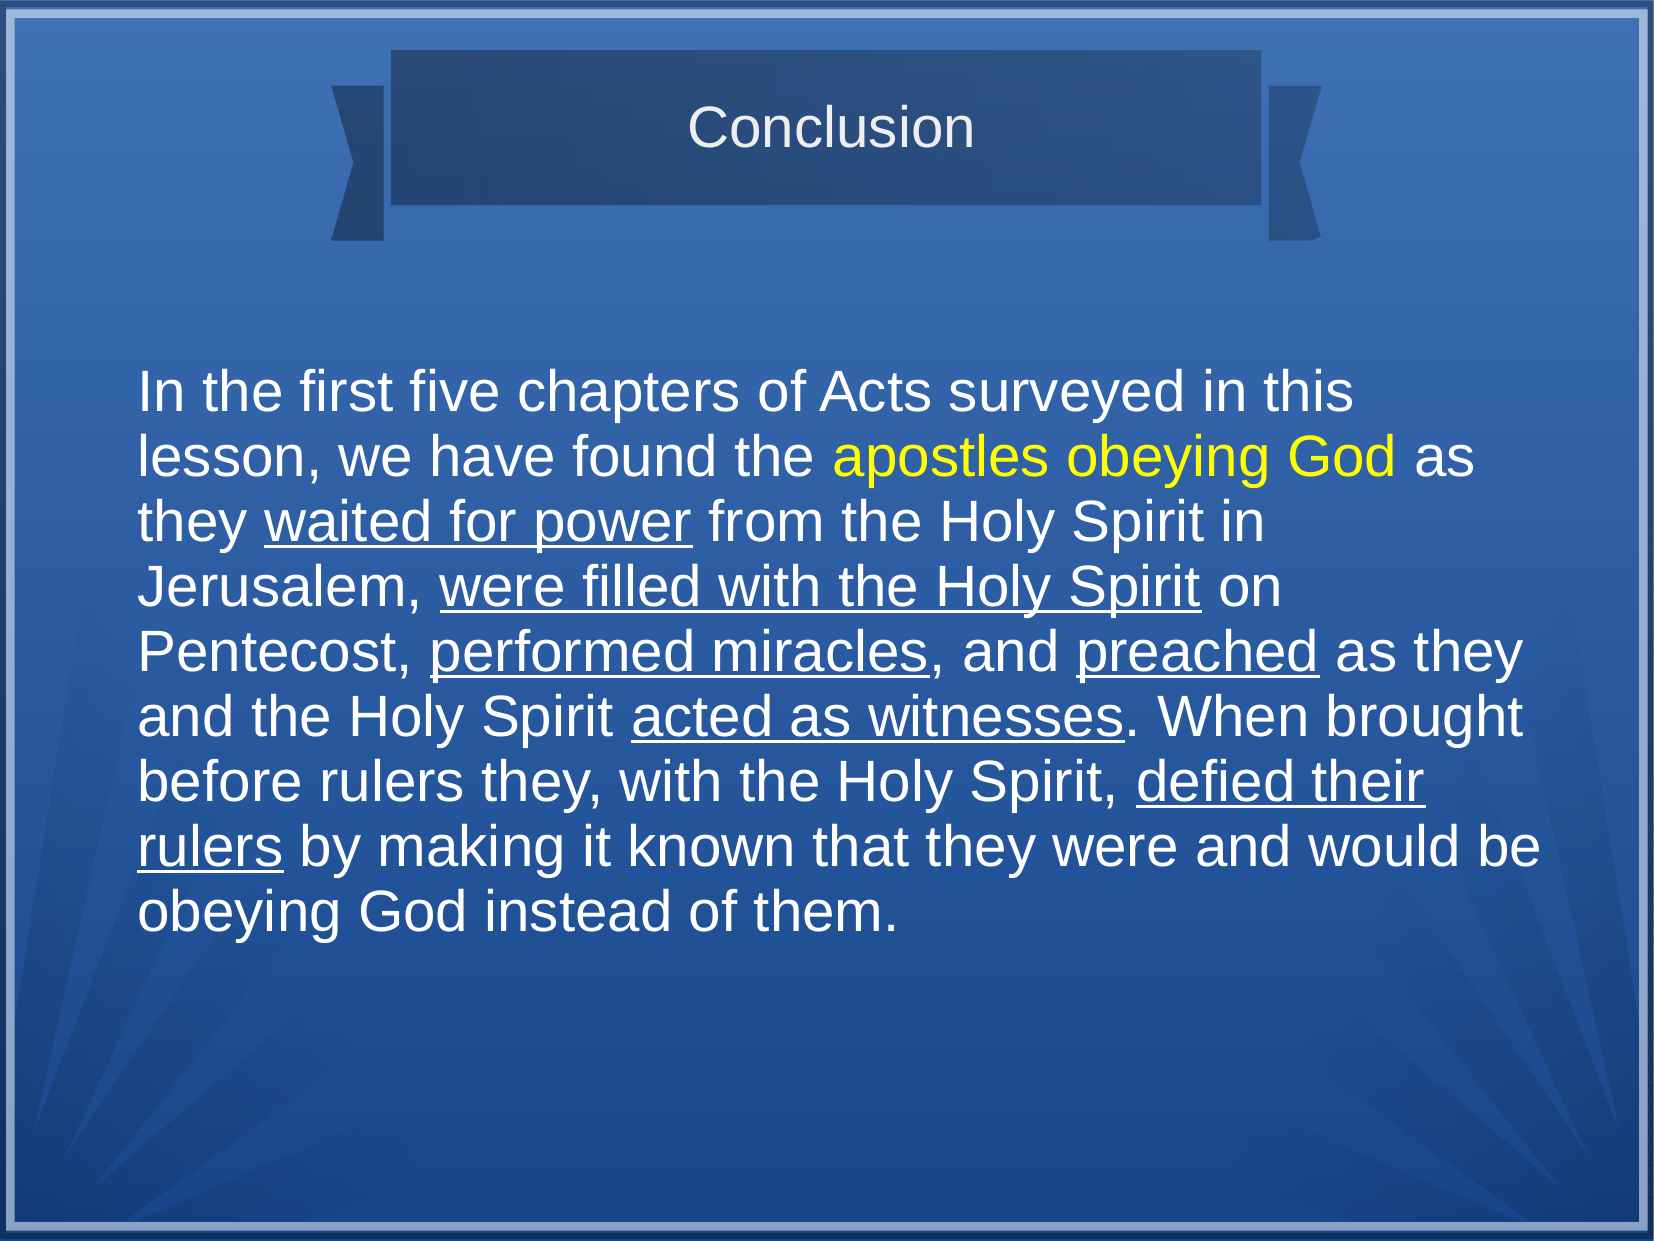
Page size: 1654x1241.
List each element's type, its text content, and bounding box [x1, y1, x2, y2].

text_box In the first five chapters of Acts surveyed in this lesson, we have found the apostles obeying God as they waited for power from the Holy Spirit in Jerusalem, were filled with the Holy Spirit on Pentecost, performed miracles, and preached as they and the Holy Spirit acted as witnesses. When brought before rulers they, with the Holy Spirit, defied their rulers by making it known that they were and would be obeying God instead of them. [122, 285, 1560, 1241]
text_box Conclusion [576, 73, 1087, 182]
